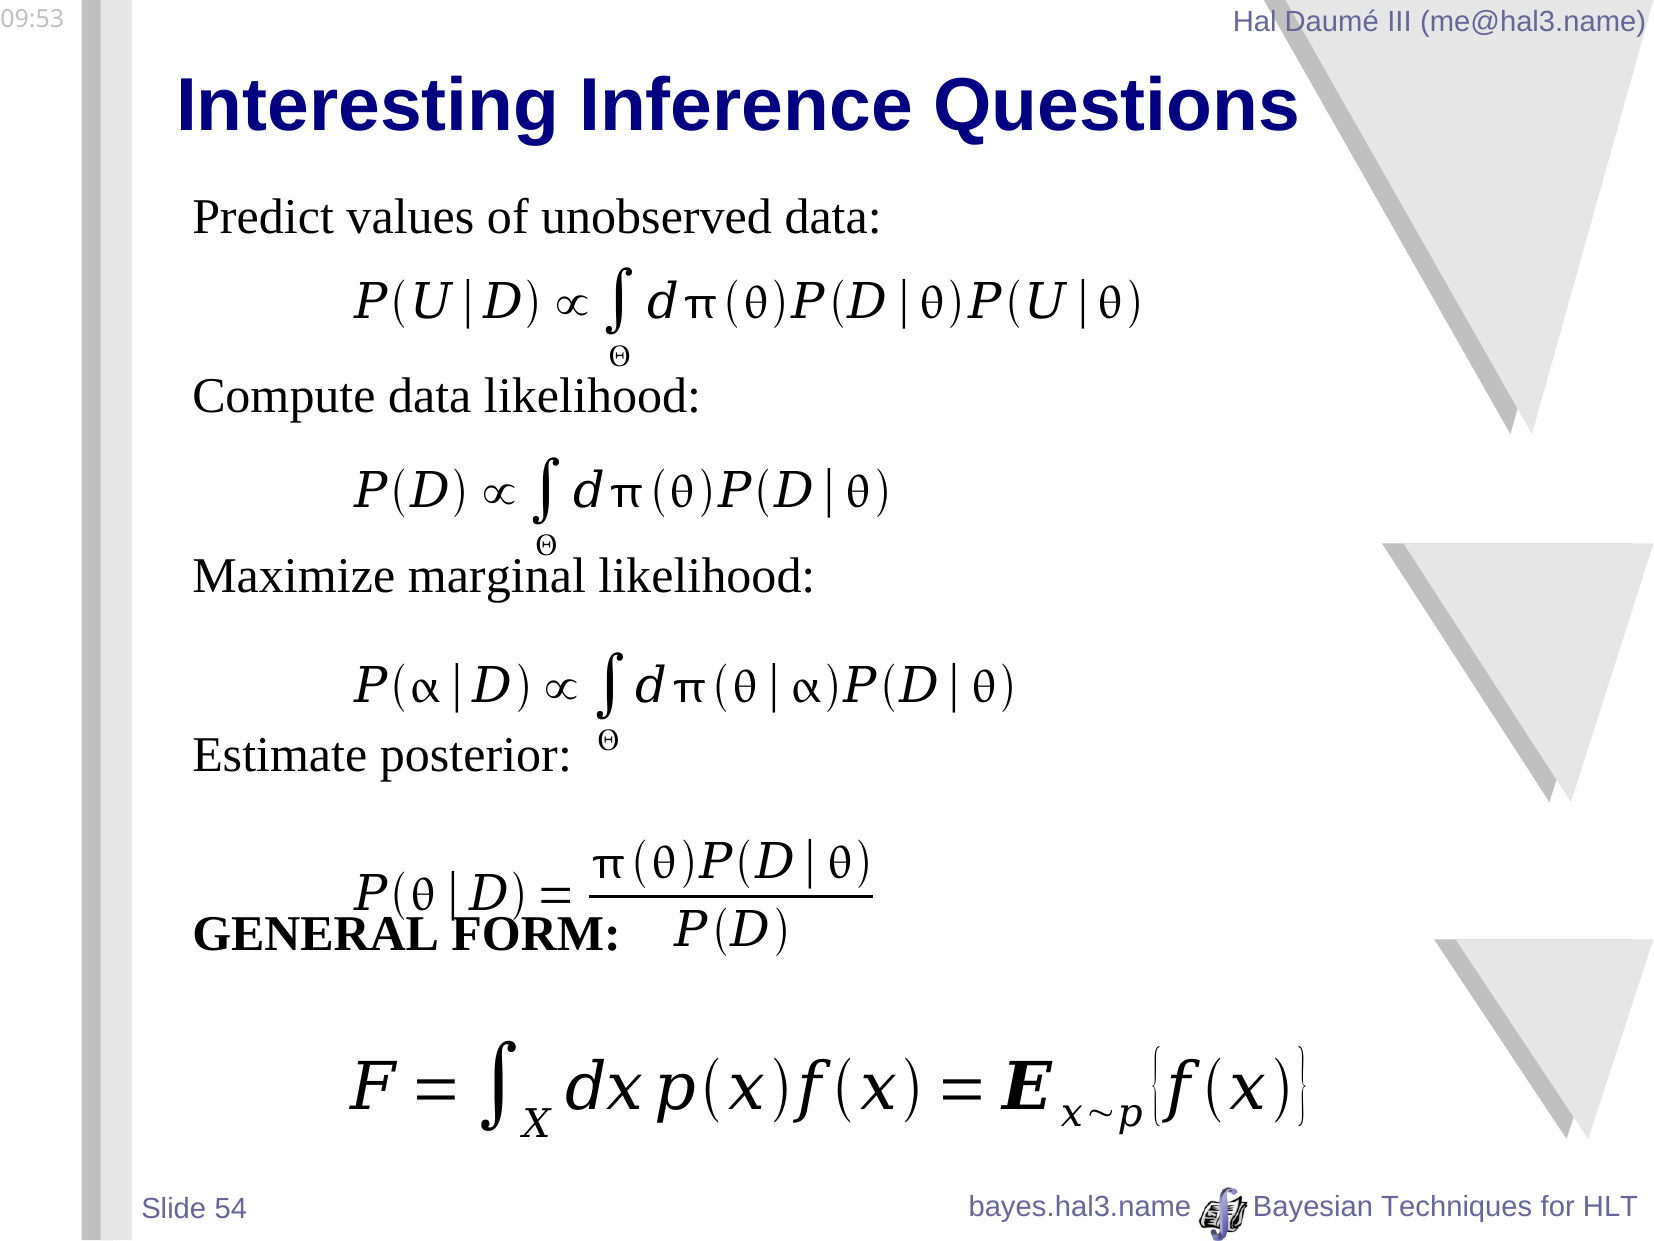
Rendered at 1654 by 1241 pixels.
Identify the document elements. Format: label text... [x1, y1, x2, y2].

picture [1198, 1186, 1248, 1241]
chart [348, 831, 882, 959]
chart [348, 264, 1150, 376]
chart [348, 453, 897, 565]
chart [344, 1036, 1316, 1147]
title Interesting Inference Questions [176, 44, 1509, 166]
list Predict values of unobserved data: Compute data likelihood: Maximize marginal likelihood: Estimate posterior: GENERAL FORM: [180, 188, 1512, 1127]
chart [348, 648, 1023, 760]
